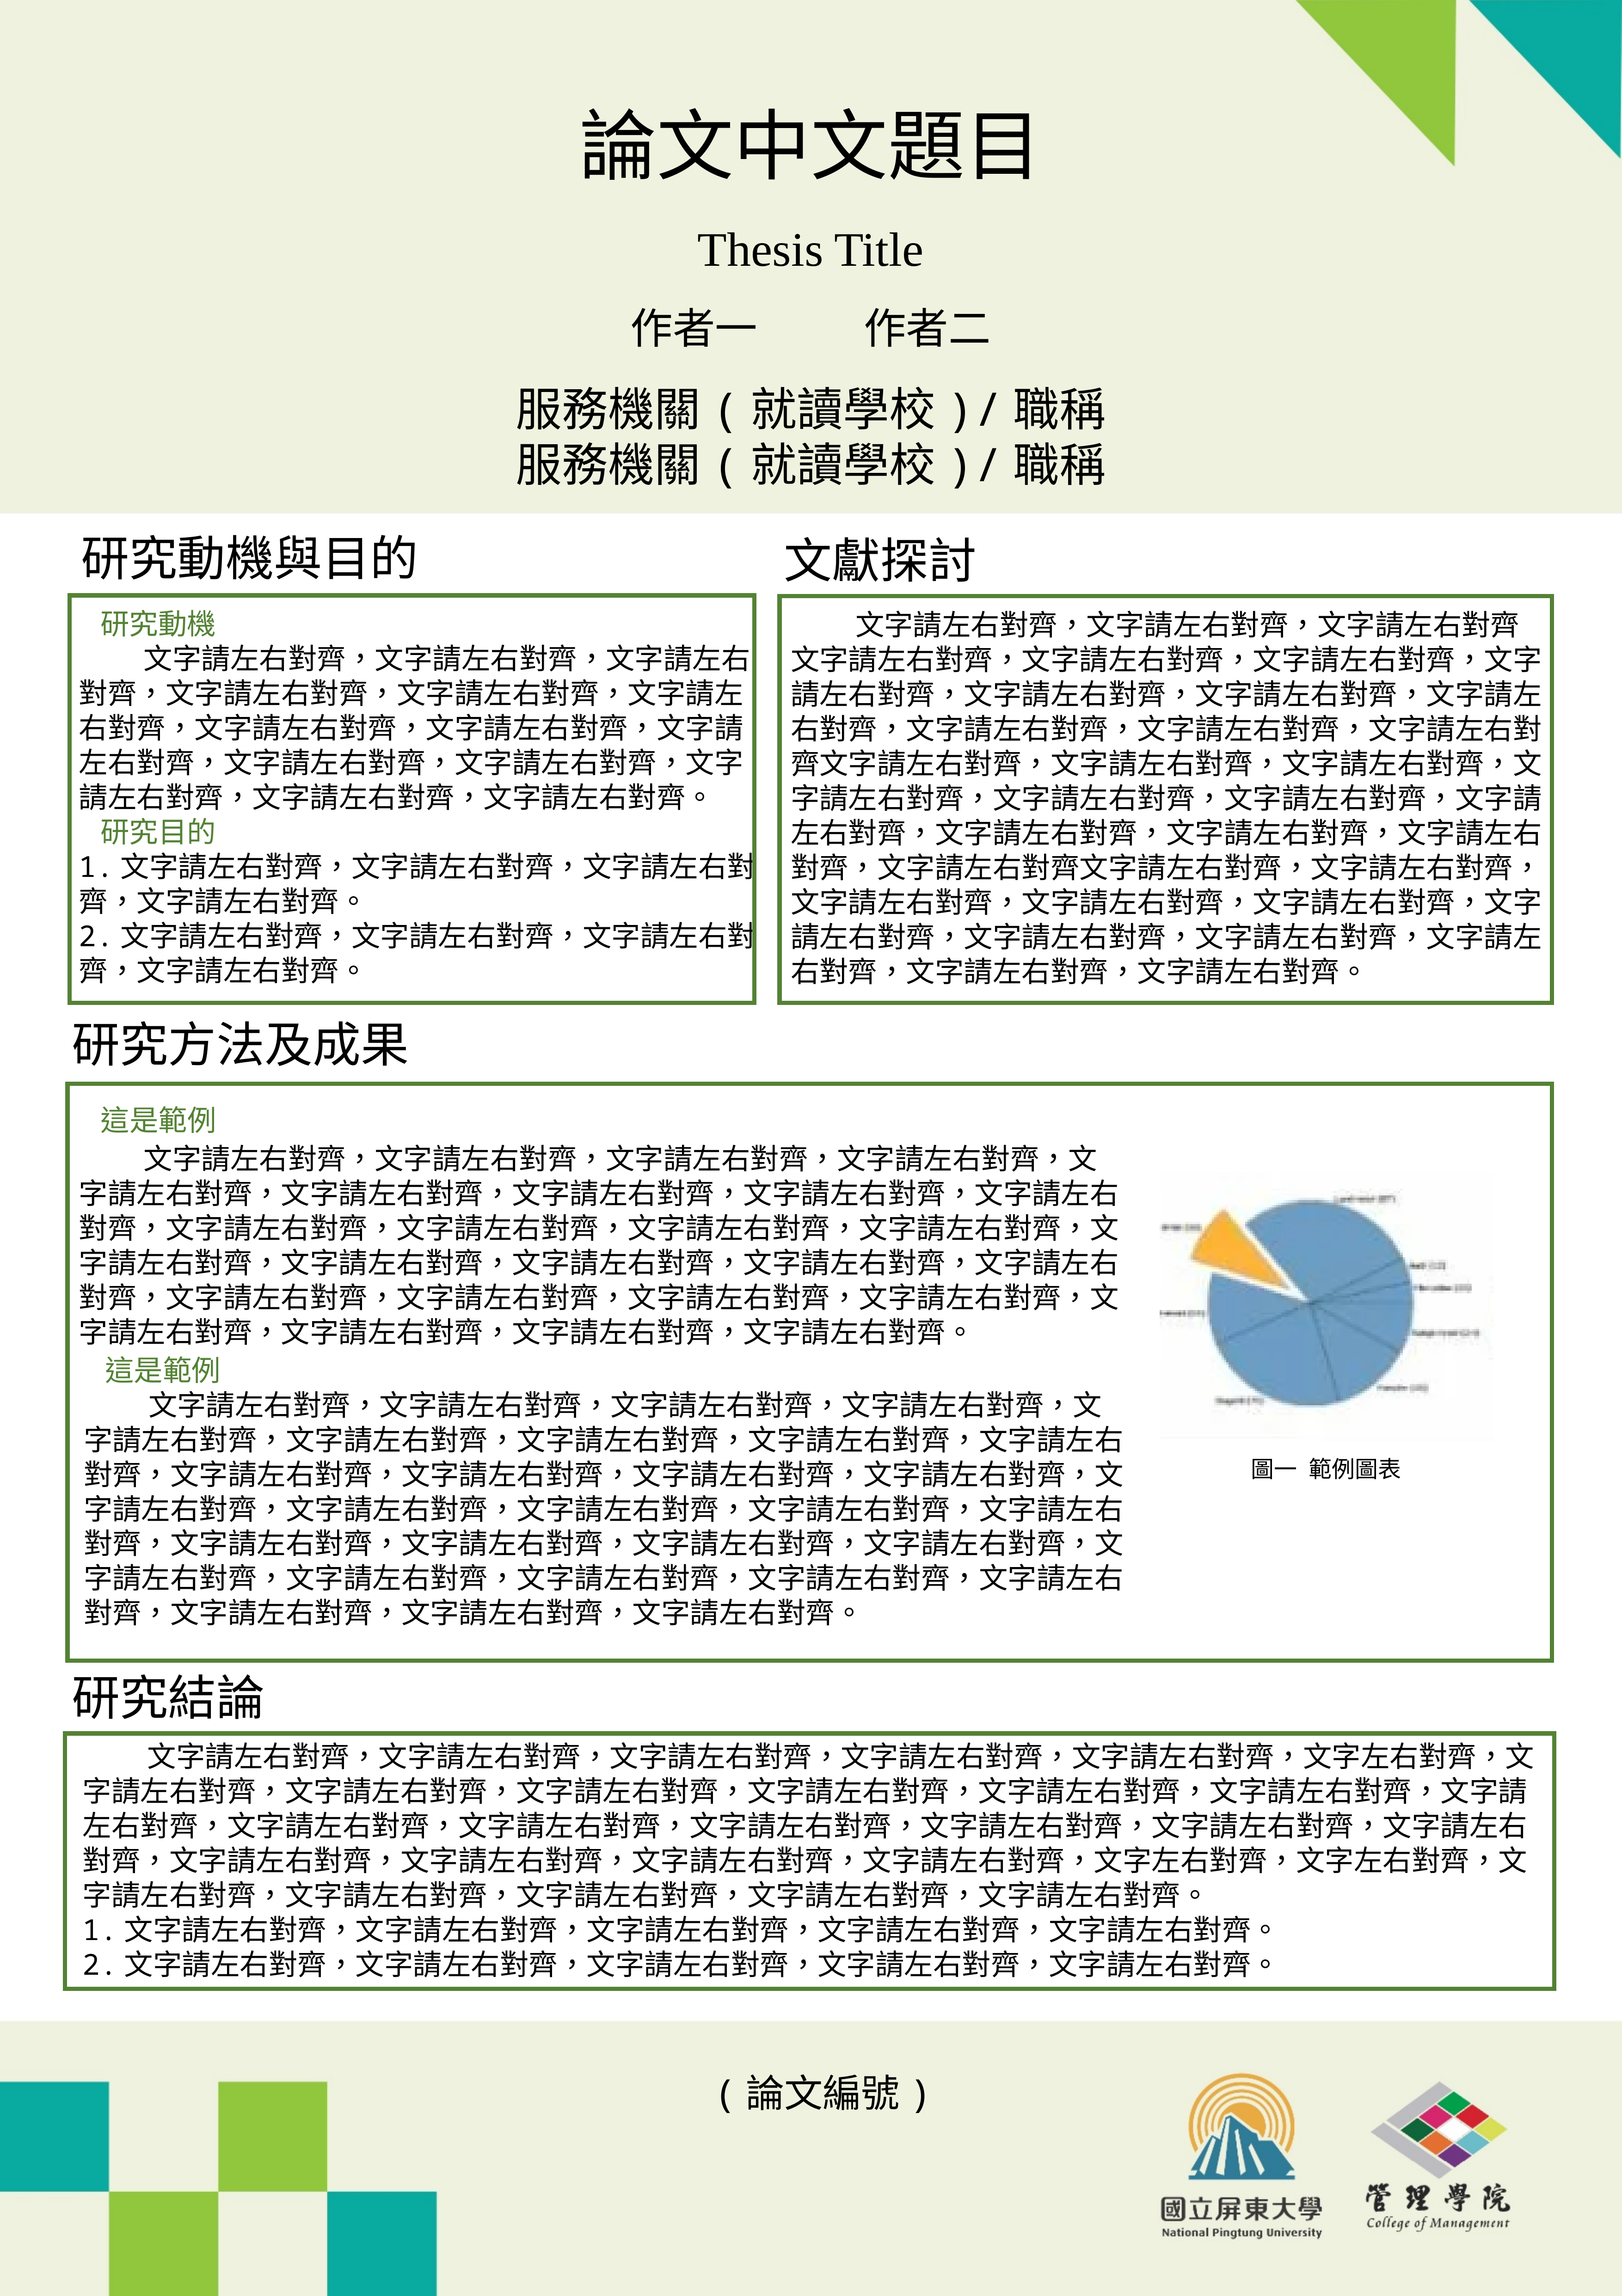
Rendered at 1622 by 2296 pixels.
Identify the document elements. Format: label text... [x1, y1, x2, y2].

text_box (論文編號) [707, 2065, 939, 2118]
text_box 這是範例 文字請左右對齊，文字請左右對齊，文字請左右對齊，文字請左右對齊，文字請左右對齊，文字請左右對齊，文字請左右對齊，文字請左右對齊，文字請左右對齊，文字請左右對齊，文字請左右對齊，文字請左右對齊，文字請左右對齊，文字請左右對齊，文字請左右對齊，文字請左右對齊，文字請左右對齊，文字請左右對齊，文字請左右對齊，文字請左右對齊，文字請左右對齊，文字請左右對齊，文字請左右對齊，文字請左右對齊，文字請左右對齊，文字請左右對齊，文字請左右對齊，文字請左右對齊，文字請左右對齊，文字請左右對齊。 [77, 1663, 1132, 1667]
text_box 論文中文題目 Thesis Title 作者一 作者二 服務機關(就讀學校)/職稱 服務機關(就讀學校)/職稱 [406, 47, 1216, 494]
text_box 研究方法及成果 [65, 1010, 416, 1075]
text_box 研究動機與目的 [74, 524, 425, 589]
text_box 研究動機 文字請左右對齊，文字請左右對齊，文字請左右對齊，文字請左右對齊，文字請左右對齊，文字請左右對齊，文字請左右對齊，文字請左右對齊，文字請左右對齊，文字請左右對齊，文字請左右對齊，文字請左右對齊，文字請左右對齊，文字請左右對齊。 研究目的 1.文字請左右對齊，文字請左右對齊，文字請左右對齊，文字請左右對齊。 2.文字請左右對齊，文字請左右對齊，文字請左右對齊，文字請左右對齊。 [72, 602, 752, 990]
picture [0, 0, 1622, 2296]
text_box 研究動機 文字請左右對齊，文字請左右對齊，文字請左右對齊，文字請左右對齊，文字請左右對齊，文字請左右對齊，文字請左右對齊，文字請左右對齊，文字請左右對齊，文字請左右對齊，文字請左右對齊，文字請左右對齊，文字請左右對齊，文字請左右對齊。 研究目的 1.文字請左右對齊，文字請左右對齊，文字請左右對齊，文字請左右對齊。 2.文字請左右對齊，文字請左右對齊，文字請左右對齊，文字請左右對齊。 [756, 602, 763, 990]
text_box 研究結論 [65, 1664, 272, 1728]
text_box 文獻探討 [777, 527, 984, 591]
text_box 這是範例 文字請左右對齊，文字請左右對齊，文字請左右對齊，文字請左右對齊，文字請左右對齊，文字請左右對齊，文字請左右對齊，文字請左右對齊，文字請左右對齊，文字請左右對齊，文字請左右對齊，文字請左右對齊，文字請左右對齊，文字請左右對齊，文字請左右對齊，文字請左右對齊，文字請左右對齊，文字請左右對齊，文字請左右對齊，文字請左右對齊，文字請左右對齊，文字請左右對齊，文字請左右對齊，文字請左右對齊，文字請左右對齊，文字請左右對齊。 [72, 1086, 1131, 1408]
text_box 圖一 範例圖表 [1244, 1451, 1408, 1486]
text_box 這是範例 文字請左右對齊，文字請左右對齊，文字請左右對齊，文字請左右對齊，文字請左右對齊，文字請左右對齊，文字請左右對齊，文字請左右對齊，文字請左右對齊，文字請左右對齊，文字請左右對齊，文字請左右對齊，文字請左右對齊，文字請左右對齊，文字請左右對齊，文字請左右對齊，文字請左右對齊，文字請左右對齊，文字請左右對齊，文字請左右對齊，文字請左右對齊，文字請左右對齊，文字請左右對齊，文字請左右對齊，文字請左右對齊，文字請左右對齊，文字請左右對齊，文字請左右對齊，文字請左右對齊，文字請左右對齊。 [77, 1348, 1132, 1659]
text_box 文字請左右對齊，文字請左右對齊，文字請左右對齊，文字請左右對齊，文字請左右對齊，文字左右對齊，文字請左右對齊，文字請左右對齊，文字請左右對齊，文字請左右對齊，文字請左右對齊，文字請左右對齊，文字請左右對齊，文字請左右對齊，文字請左右對齊，文字請左右對齊，文字請左右對齊，文字請左右對齊，文字請左右對齊，文字請左右對齊，文字請左右對齊，文字請左右對齊，文字請左右對齊，文字左右對齊，文字左右對齊，文字請左右對齊，文字請左右對齊，文字請左右對齊，文字請左右對齊，文字請左右對齊。 1.文字請左右對齊，文字請左右對齊，文字請左右對齊，文字請左右對齊，文字請左右對齊。 2.文字請左右對齊，文字請左右對齊，文字請左右對齊，文字請左右對齊，文字請左右對齊。 [76, 1736, 1542, 1984]
text_box 文字請左右對齊，文字請左右對齊，文字請左右對齊文字請左右對齊，文字請左右對齊，文字請左右對齊，文字請左右對齊，文字請左右對齊，文字請左右對齊，文字請左右對齊，文字請左右對齊，文字請左右對齊，文字請左右對齊文字請左右對齊，文字請左右對齊，文字請左右對齊，文字請左右對齊，文字請左右對齊，文字請左右對齊，文字請左右對齊，文字請左右對齊，文字請左右對齊，文字請左右對齊，文字請左右對齊文字請左右對齊，文字請左右對齊，文字請左右對齊，文字請左右對齊，文字請左右對齊，文字請左右對齊，文字請左右對齊，文字請左右對齊，文字請左右對齊，文字請左右對齊，文字請左右對齊。 [784, 603, 1550, 991]
